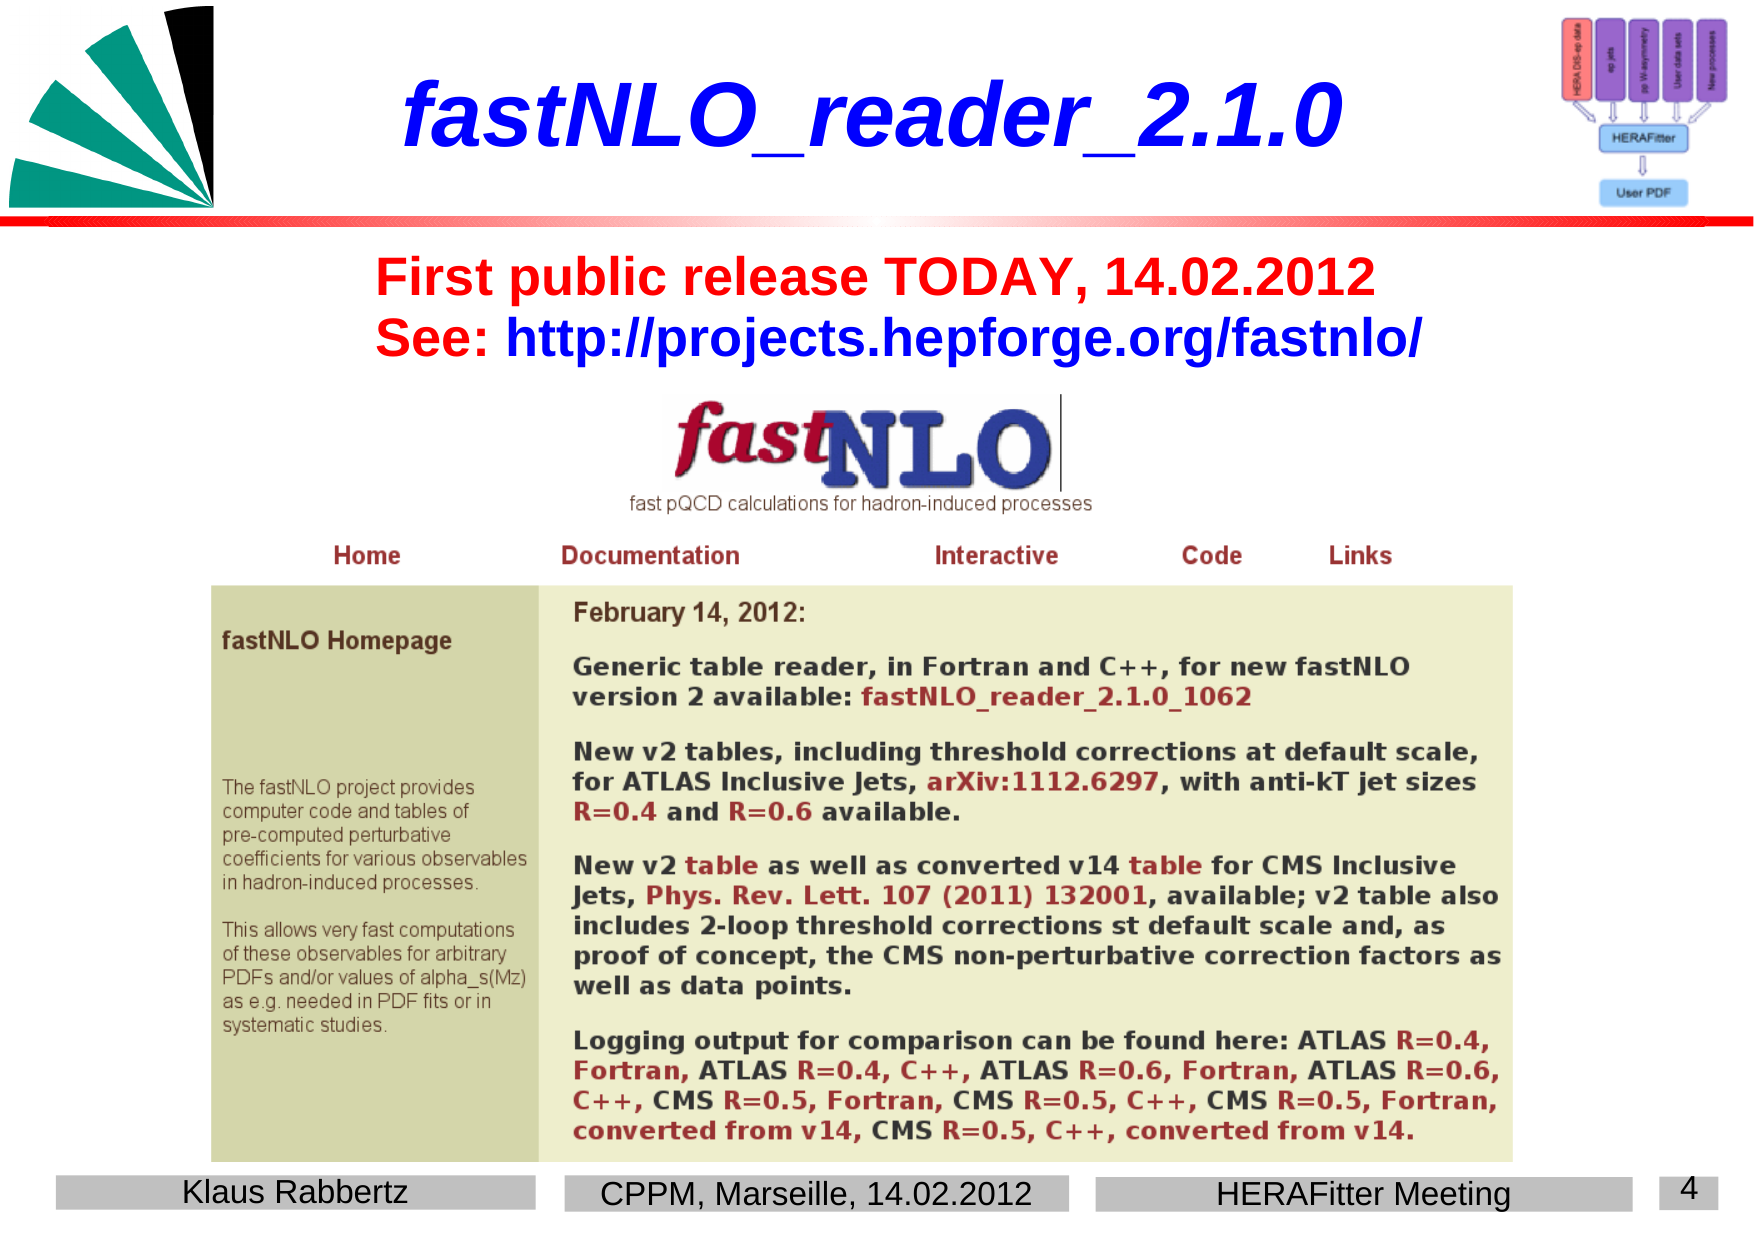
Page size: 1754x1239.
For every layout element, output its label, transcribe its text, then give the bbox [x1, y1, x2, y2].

picture [9, 6, 214, 210]
picture [195, 388, 1533, 1162]
picture [1552, 15, 1736, 211]
title fastNLO_reader_2.1.0 [220, 22, 1525, 207]
text_box First public release TODAY, 14.02.2012 See: http://projects.hepforge.org/fastnlo/ [363, 240, 1438, 374]
